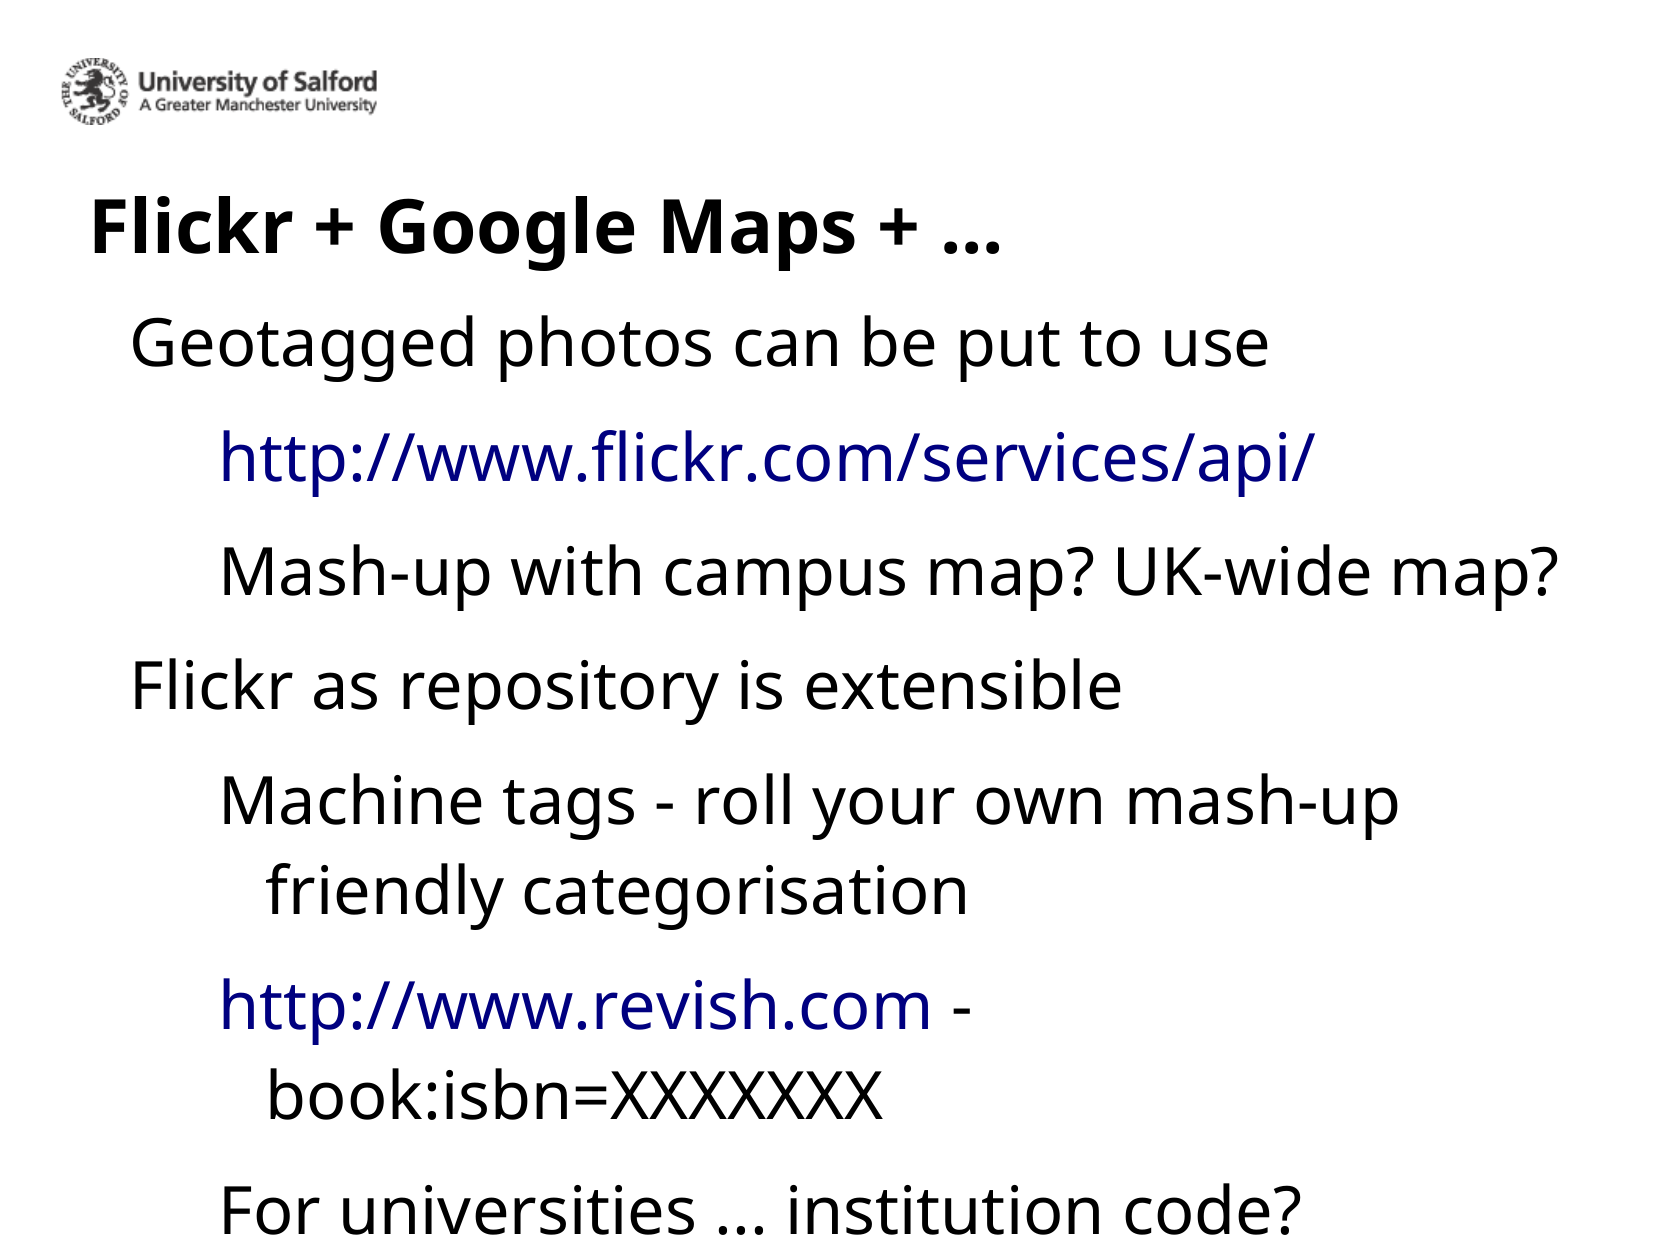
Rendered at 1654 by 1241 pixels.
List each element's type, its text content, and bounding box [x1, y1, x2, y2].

list Geotagged photos can be put to use http://www.flickr.com/services/api/ Mash-up with campus map? UK-wide map? Flickr as repository is extensible Machine tags - roll your own mash-up friendly categorisation http://www.revish.com - book:isbn=XXXXXXX For universities ... institution code? [88, 295, 1565, 1137]
title Flickr + Google Maps + ... [88, 178, 1565, 269]
picture [59, 58, 380, 125]
